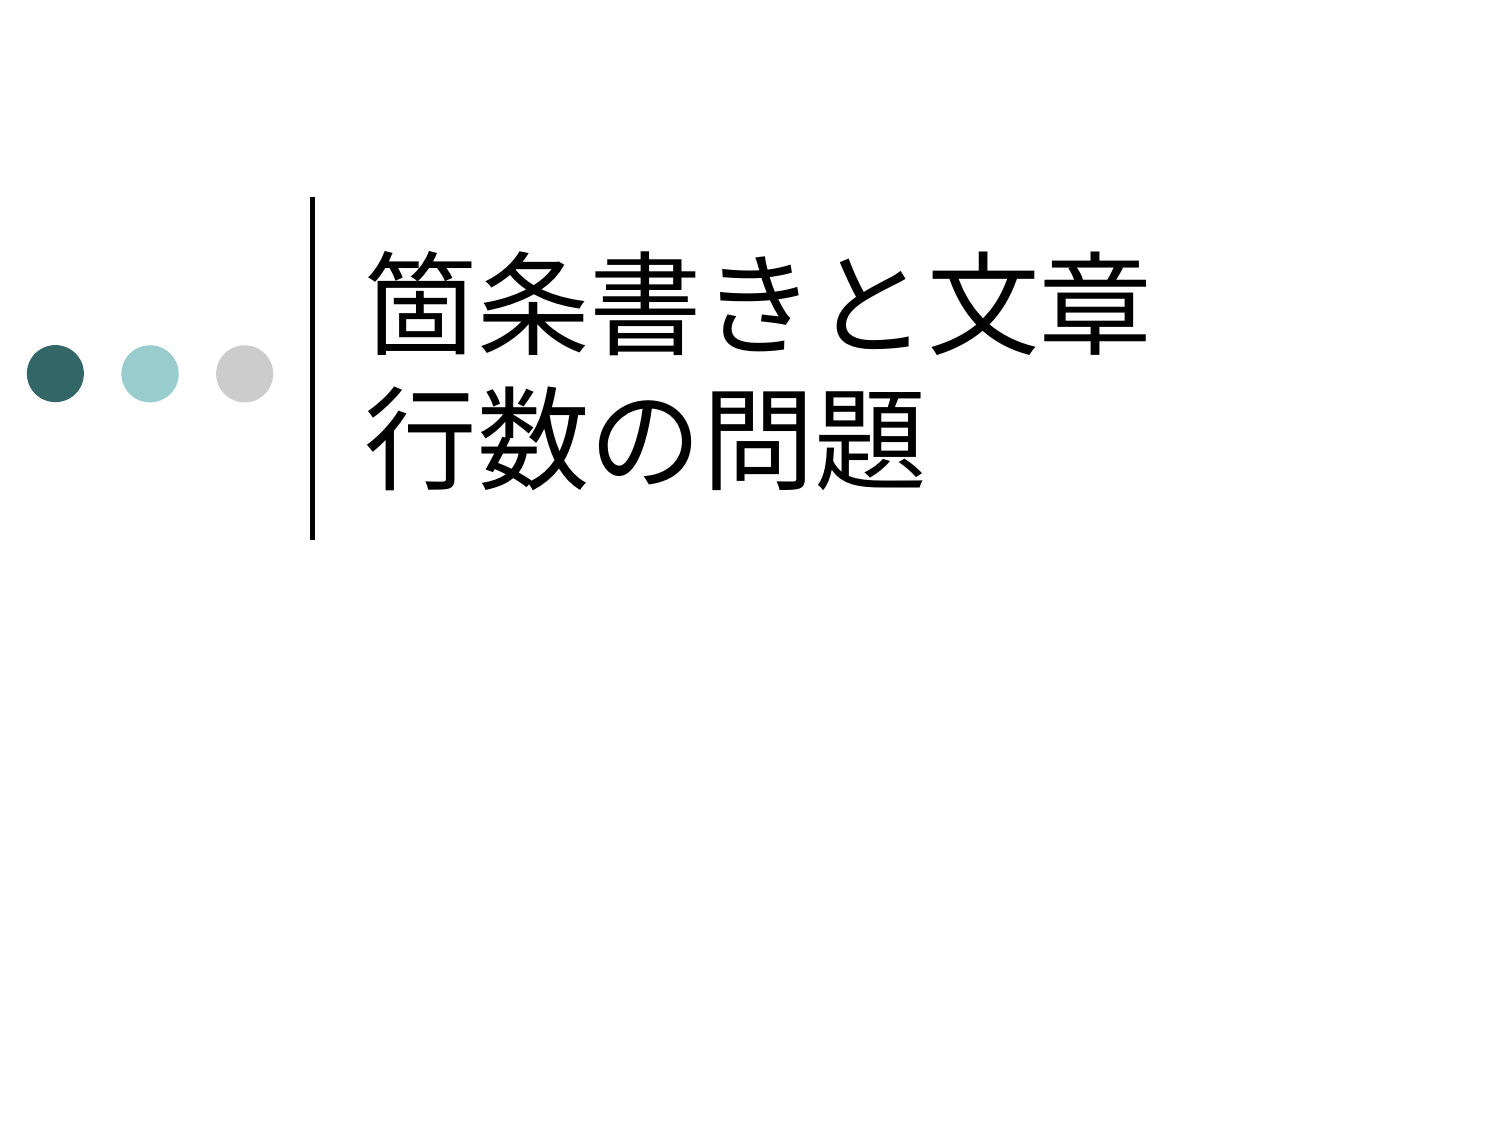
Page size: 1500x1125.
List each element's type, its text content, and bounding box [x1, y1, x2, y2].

title 箇条書きと文章 行数の問題 [349, 224, 1413, 513]
